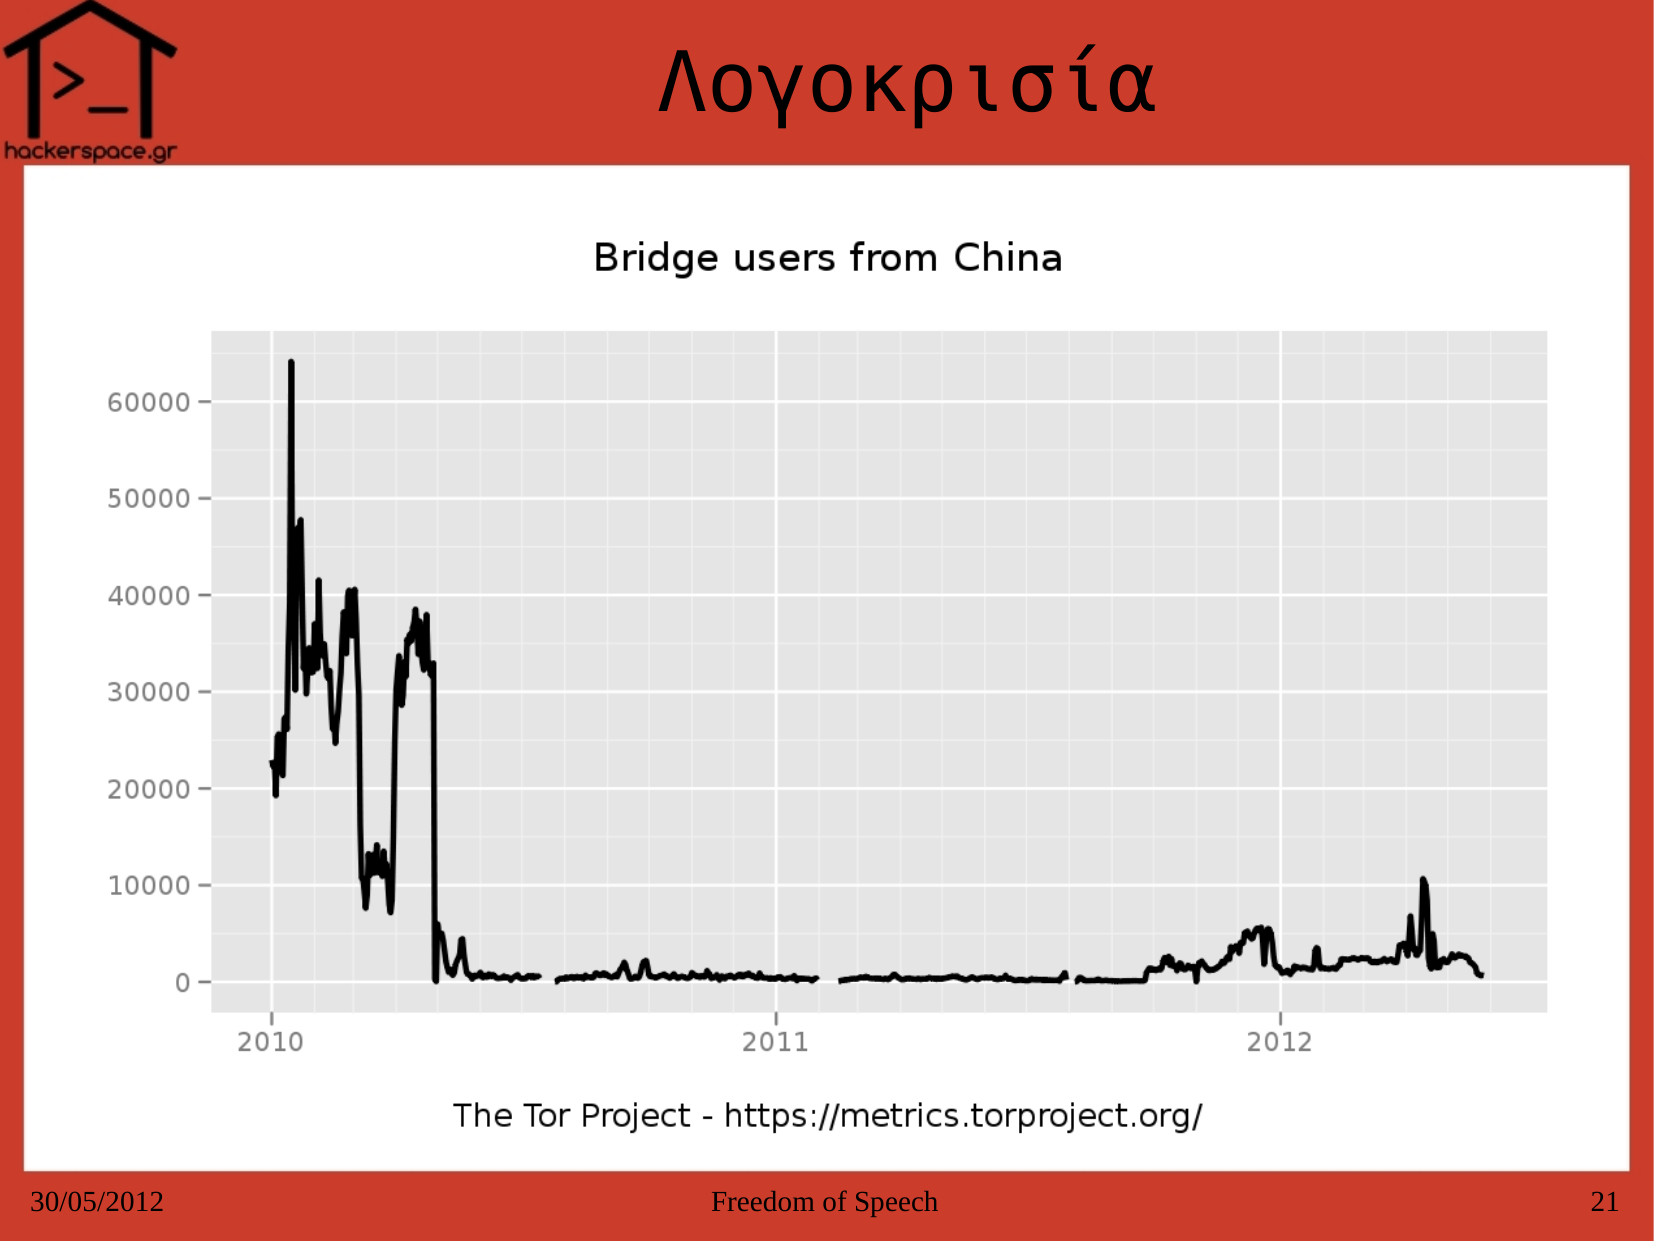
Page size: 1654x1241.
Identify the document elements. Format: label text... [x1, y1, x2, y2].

picture [0, 0, 1654, 1241]
title Λογοκρισία [195, 15, 1621, 151]
